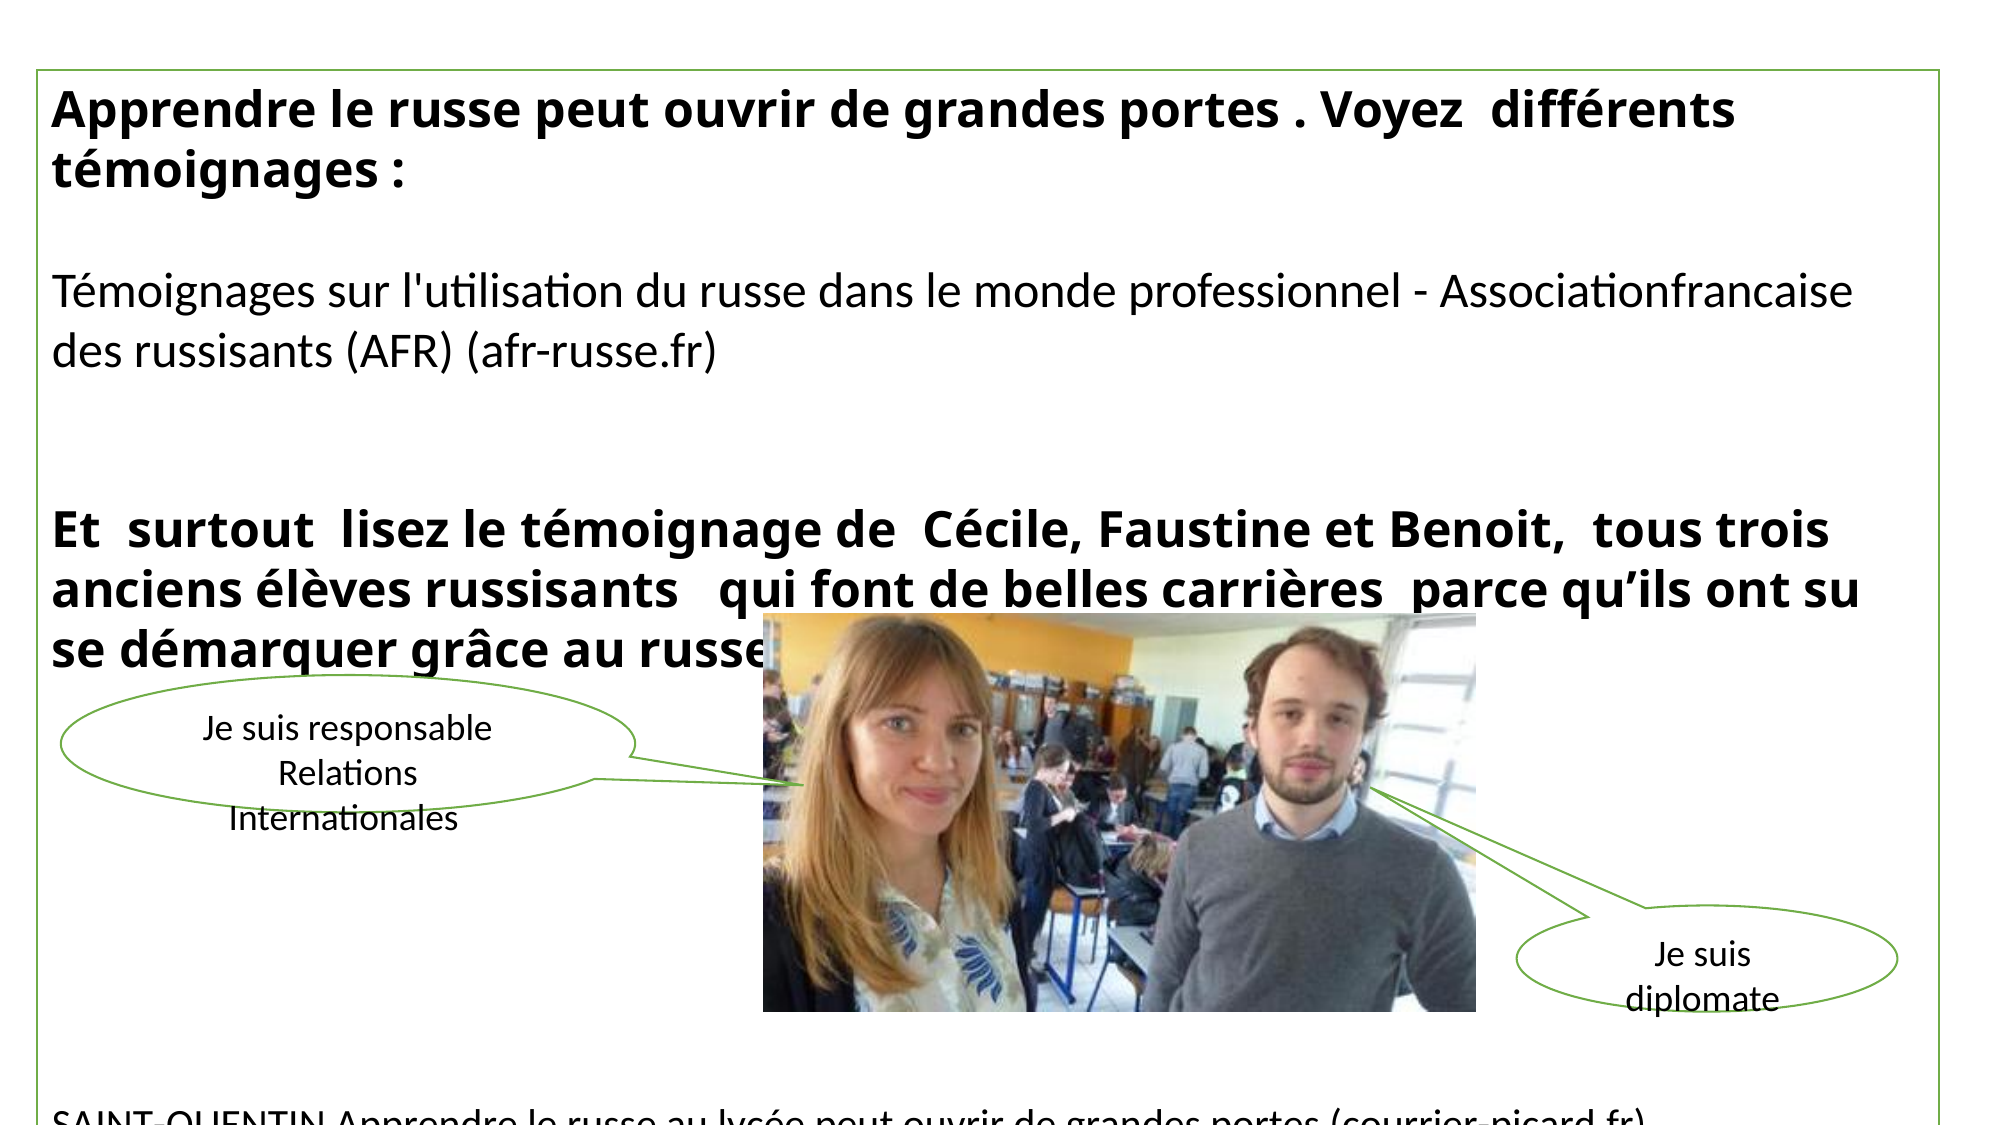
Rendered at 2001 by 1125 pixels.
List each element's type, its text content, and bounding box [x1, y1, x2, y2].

picture [763, 613, 1476, 1012]
text_box Je suis diplomate [1370, 787, 1898, 1012]
text_box Apprendre le russe peut ouvrir de grandes portes . Voyez différents témoignages : Témoignages sur l'utilisation du russe dans le monde professionnel - Association francaise des russisants (AFR) (afr-russe.fr) Et surtout lisez le témoignage de Cécile, Faustine et Benoit, tous trois anciens élèves russisants qui font de belles carrières parce qu’ils ont su se démarquer grâce au russe appris au lycée La Ramée : SAINT-QUENTIN Apprendre le russe au lycée peut ouvrir de grandes portes (courrier-picard.fr) [36, 69, 1940, 1105]
text_box Je suis responsable Relations Internationales [60, 675, 804, 813]
